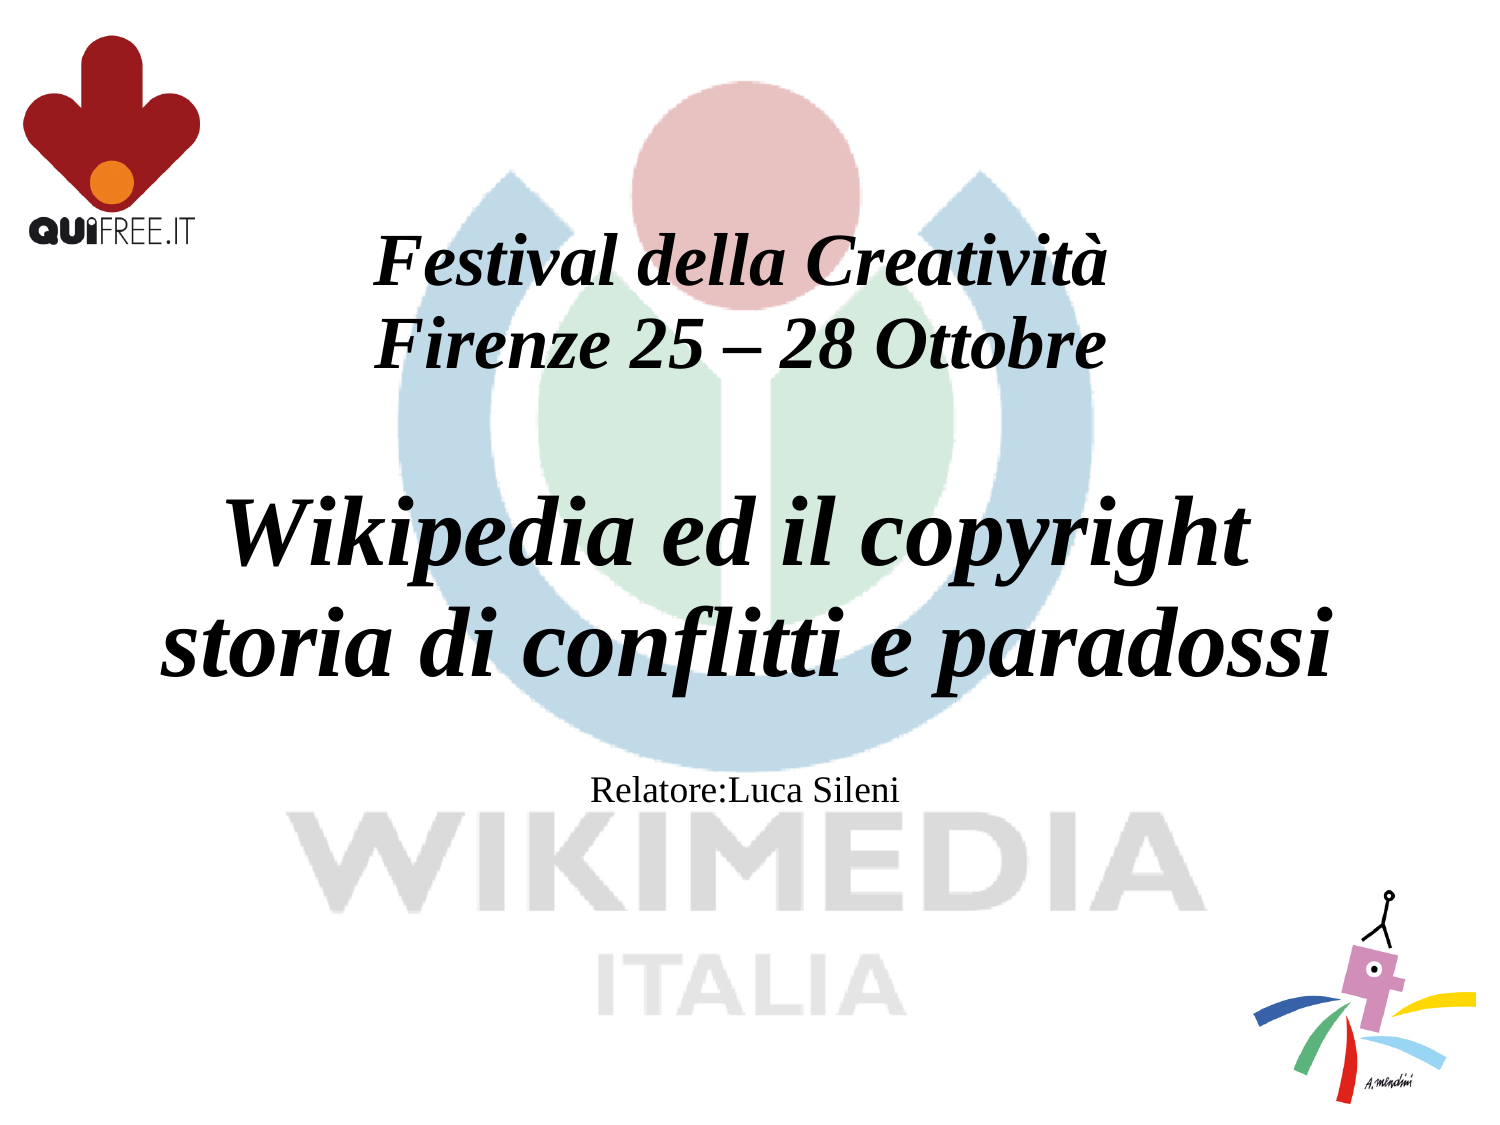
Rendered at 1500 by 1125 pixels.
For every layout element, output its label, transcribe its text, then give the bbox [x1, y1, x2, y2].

text_box Wikipedia ed il copyright storia di conflitti e paradossi [146, 468, 1349, 706]
text_box Relatore:Luca Sileni [575, 761, 916, 819]
picture [0, 0, 1500, 1124]
text_box Festival della Creatività Firenze 25 – 28 Ottobre [358, 210, 1125, 393]
